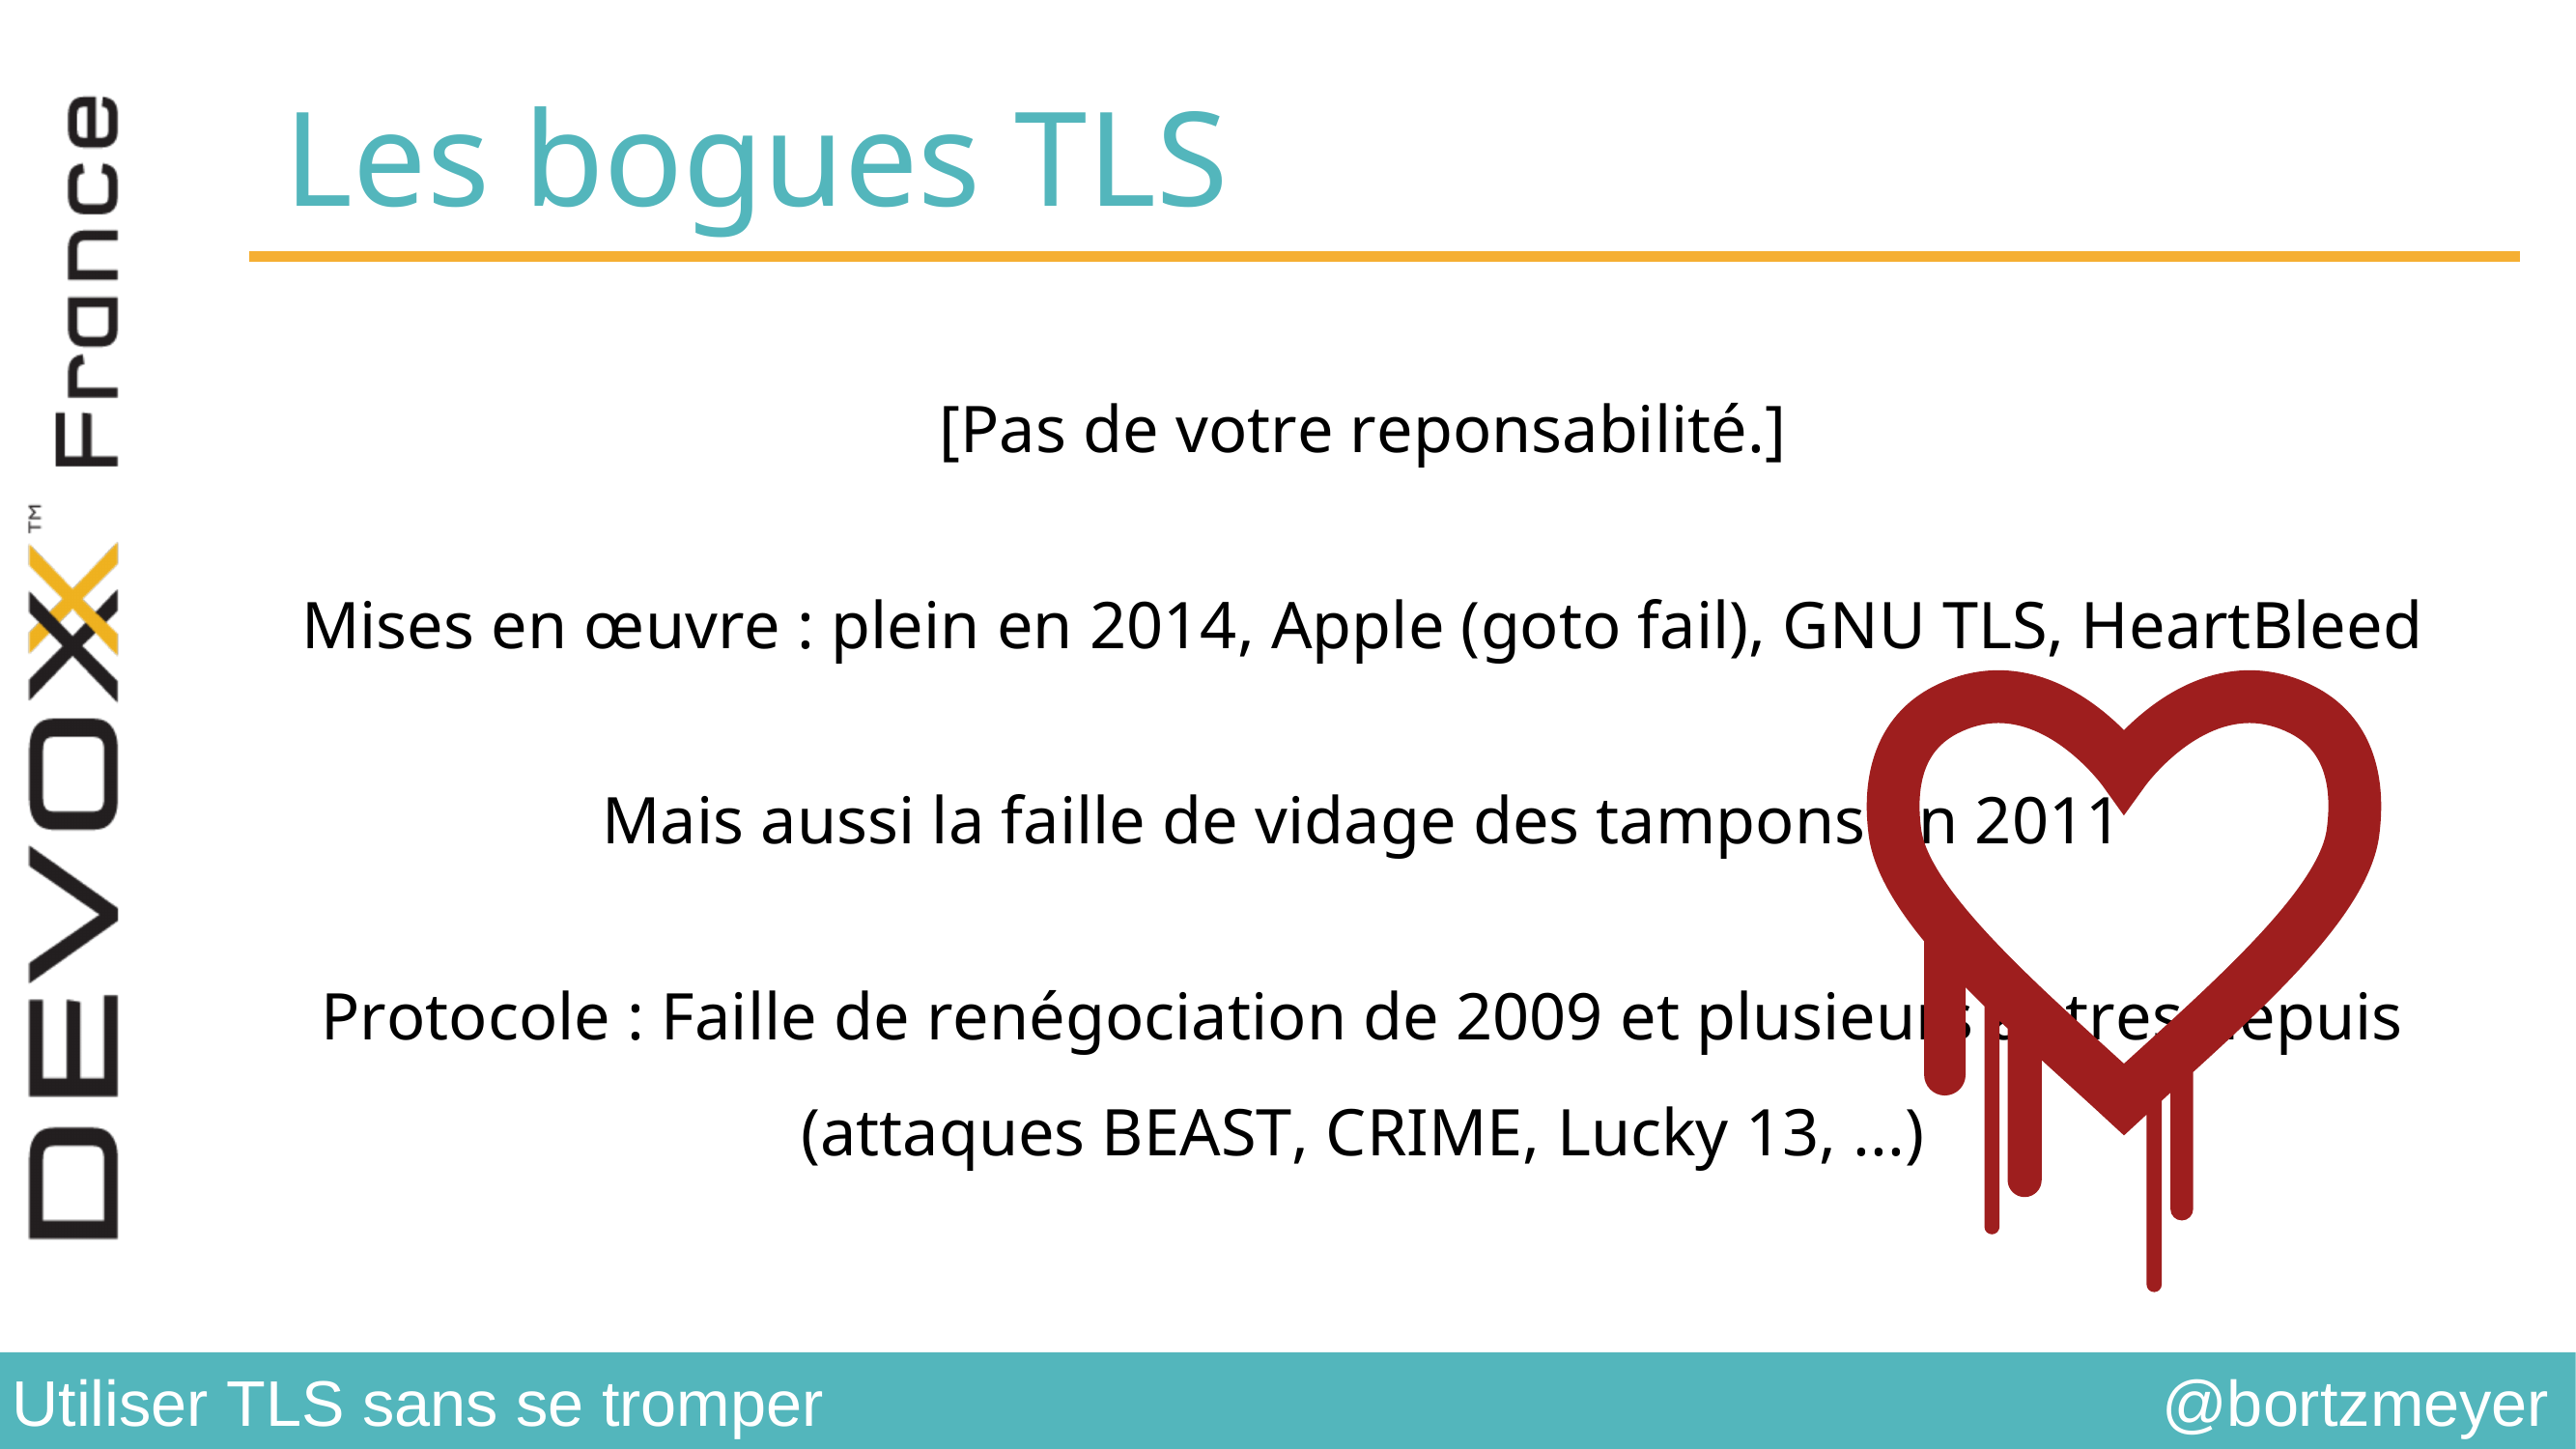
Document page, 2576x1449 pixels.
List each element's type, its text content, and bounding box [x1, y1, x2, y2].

picture [0, 74, 141, 1270]
text_box [Pas de votre reponsabilité.] Mises en œuvre : plein en 2014, Apple (goto fail), GNU TLS, HeartBleed Mais aussi la faille de vidage des tampons en 2011 Protocole : Faille de renégociation de 2009 et plusieurs autres depuis (attaques BEAST, CRIME, Lucky 13, ...) [216, 342, 2510, 1292]
text_box Les bogues TLS [285, 68, 2396, 241]
picture [1813, 593, 2435, 1370]
